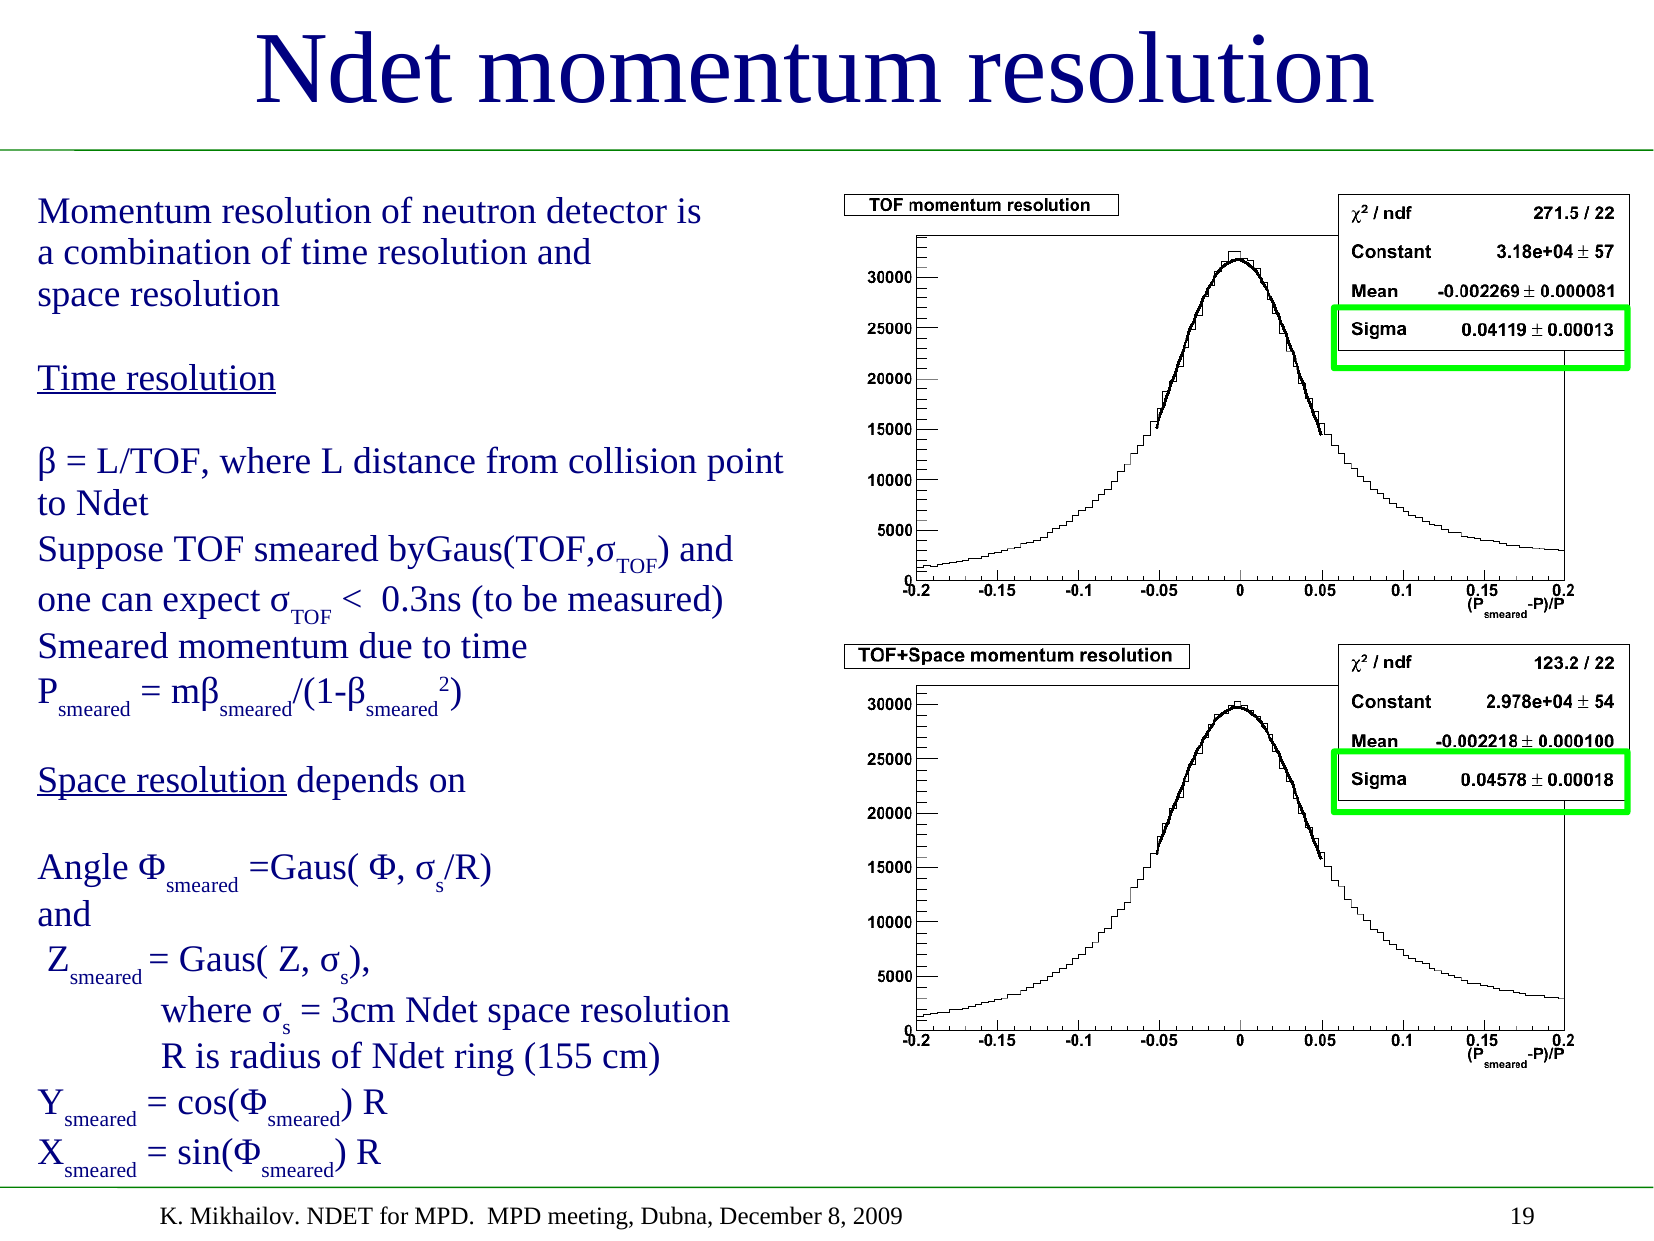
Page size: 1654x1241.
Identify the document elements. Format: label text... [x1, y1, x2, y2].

picture [828, 183, 1654, 1083]
text_box Momentum resolution of neutron detector is a combination of time resolution and space resolution Time resolution β = L/TOF, where L distance from collision point to Ndet Suppose TOF smeared byGaus(TOF,σTOF) and one can expect σTOF < 0.3ns (to be measured) Smeared momentum due to time Psmeared = mβsmeared/(1-βsmeared2) Space resolution depends on Angle Φsmeared =Gaus( Φ, σs/R) and Zsmeared = Gaus( Z, σs), where σs = 3cm Ndet space resolution R is radius of Ndet ring (155 cm) Ysmeared = cos(Φsmeared) R Xsmeared = sin(Φsmeared) R [22, 182, 865, 1190]
title Ndet momentum resolution [71, 0, 1559, 142]
text_box K. Mikhailov. NDET for MPD. MPD meeting, Dubna, December 8, 2009 4 [144, 1195, 1540, 1239]
